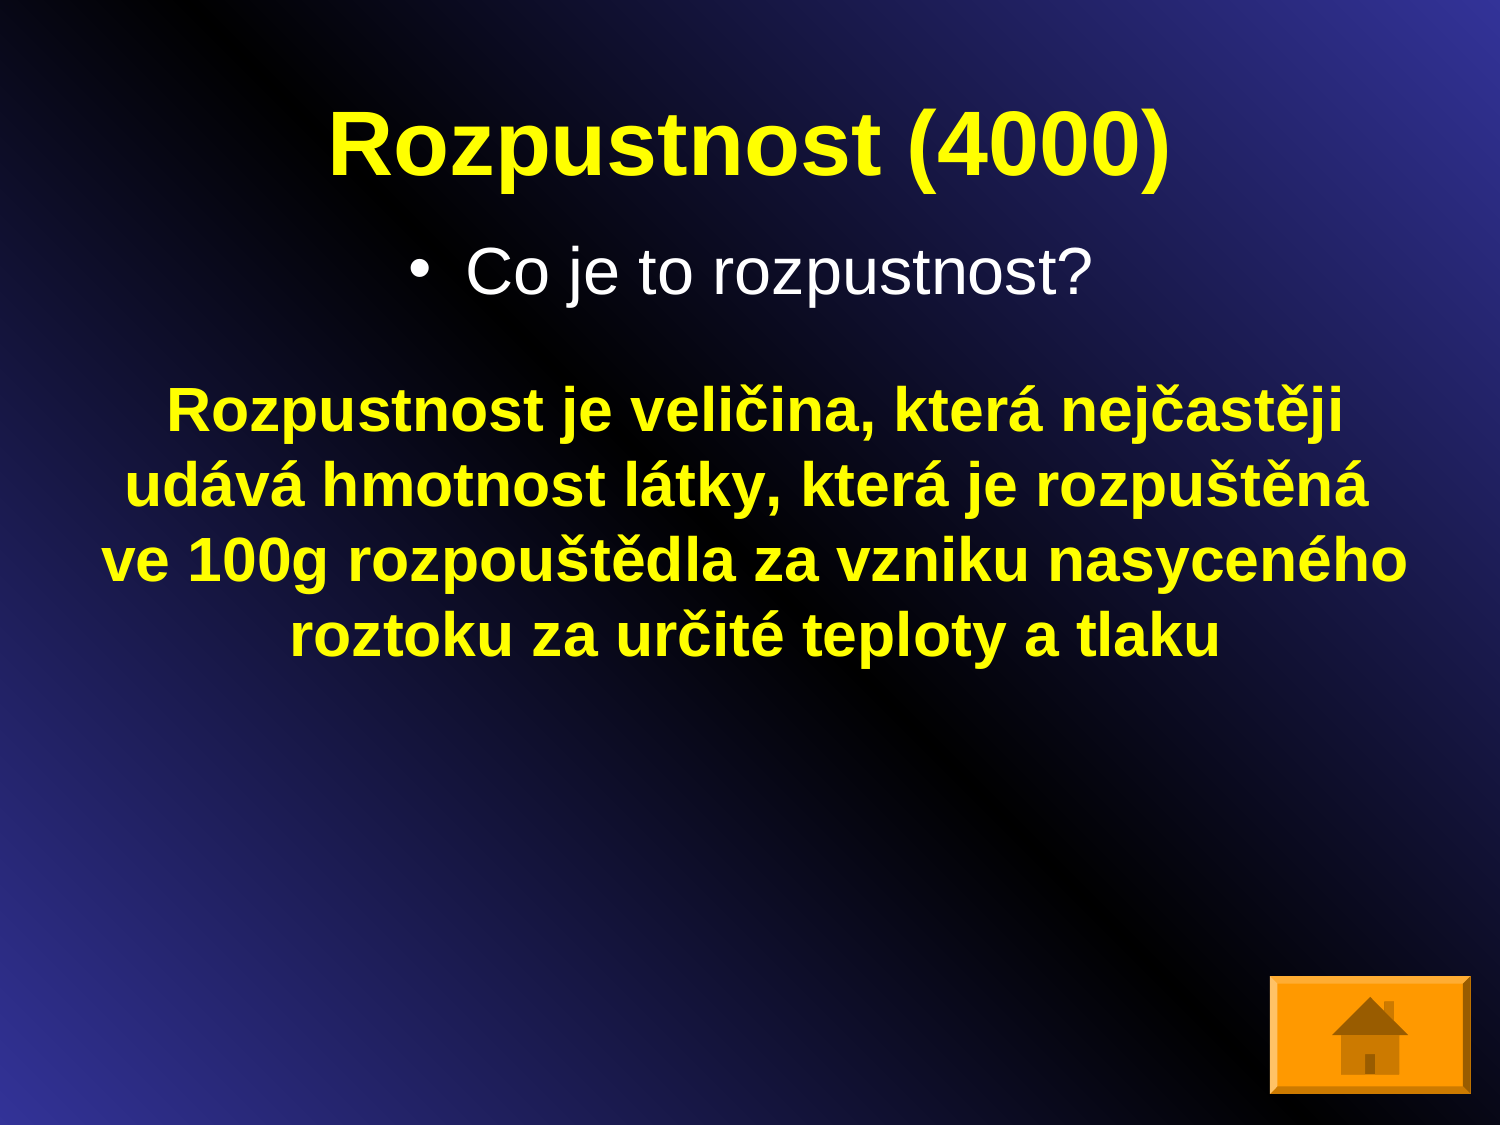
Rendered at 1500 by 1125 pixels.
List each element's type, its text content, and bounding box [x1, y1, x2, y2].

list Co je to rozpustnost? [76, 219, 1427, 332]
title Rozpustnost (4000) [75, 45, 1426, 233]
text_box [1271, 976, 1471, 1094]
text_box Rozpustnost je veličina, která nejčastěji udává hmotnost látky, která je rozpuštěná ve 100g rozpouštědla za vzniku nasyceného roztoku za určité teploty a tlaku [53, 361, 1459, 677]
